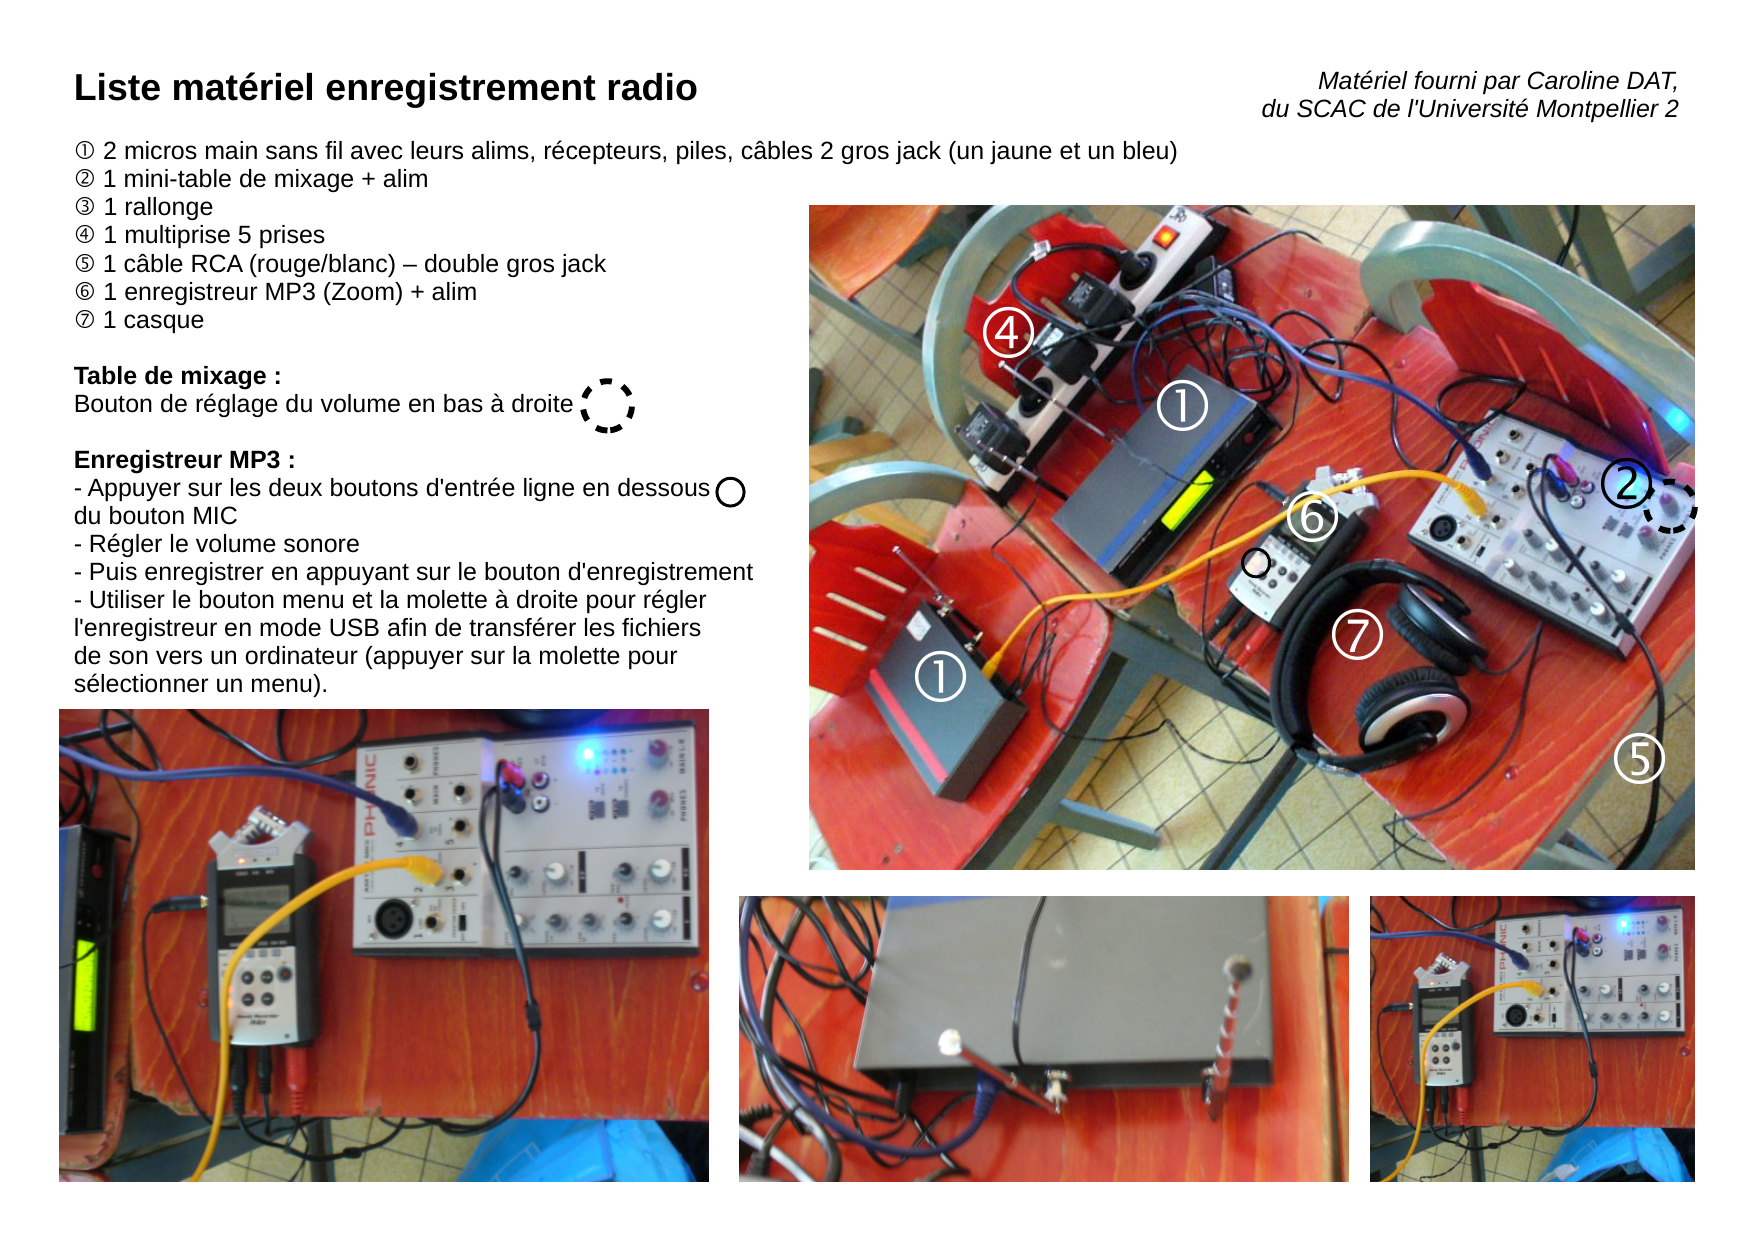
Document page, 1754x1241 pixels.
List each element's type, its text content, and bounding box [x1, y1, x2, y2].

picture [1370, 896, 1695, 1182]
text_box  [1266, 486, 1368, 580]
text_box Matériel fourni par Caroline DAT, du SCAC de l'Université Montpellier 2 [1226, 59, 1695, 171]
text_box  [894, 646, 996, 740]
text_box  [1580, 453, 1682, 565]
text_box  [1594, 728, 1695, 822]
text_box  [1311, 603, 1413, 698]
text_box  [1136, 374, 1238, 468]
text_box Liste matériel enregistrement radio  2 micros main sans fil avec leurs alims, récepteurs, piles, câbles 2 gros jack (un jaune et un bleu)  1 mini-table de mixage + alim  1 rallonge  1 multiprise 5 prises  1 câble RCA (rouge/blanc) – double gros jack  1 enregistreur MP3 (Zoom) + alim  1 casque Table de mixage : Bouton de réglage du volume en bas à droite Enregistreur MP3 : - Appuyer sur les deux boutons d'entrée ligne en dessous du bouton MIC - Régler le volume sonore - Puis enregistrer en appuyant sur le bouton d'enregistrement - Utiliser le bouton menu et la molette à droite pour régler l'enregistreur en mode USB afin de transférer les fichiers de son vers un ordinateur (appuyer sur la molette pour sélectionner un menu). [59, 59, 1282, 707]
text_box  [963, 301, 1064, 396]
picture [739, 896, 1349, 1182]
picture [59, 709, 709, 1182]
picture [809, 205, 1695, 870]
